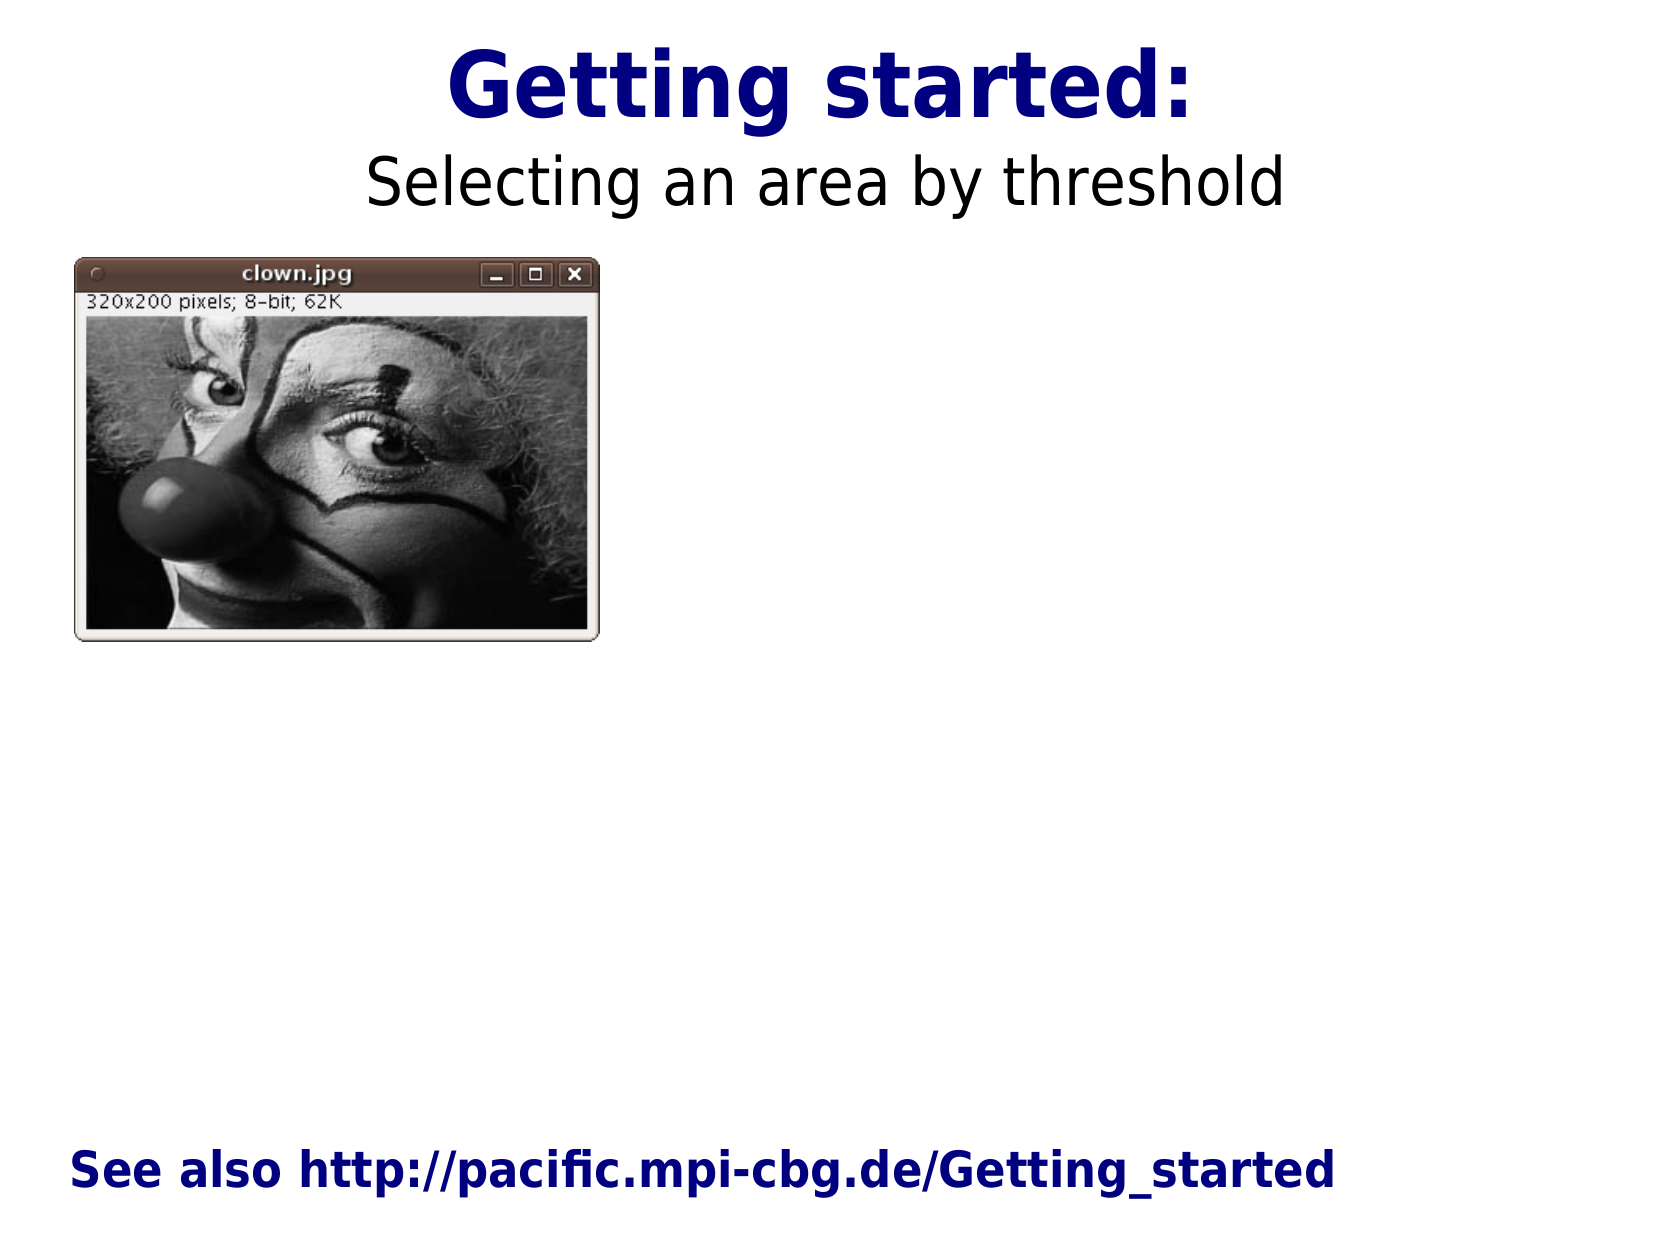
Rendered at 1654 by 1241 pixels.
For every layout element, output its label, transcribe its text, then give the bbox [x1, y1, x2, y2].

title Selecting an area by threshold [82, 141, 1571, 287]
title Getting started: [82, 31, 1571, 141]
text_box See also http://pacific.mpi-cbg.de/Getting_started [37, 1133, 1602, 1207]
picture [74, 257, 600, 642]
